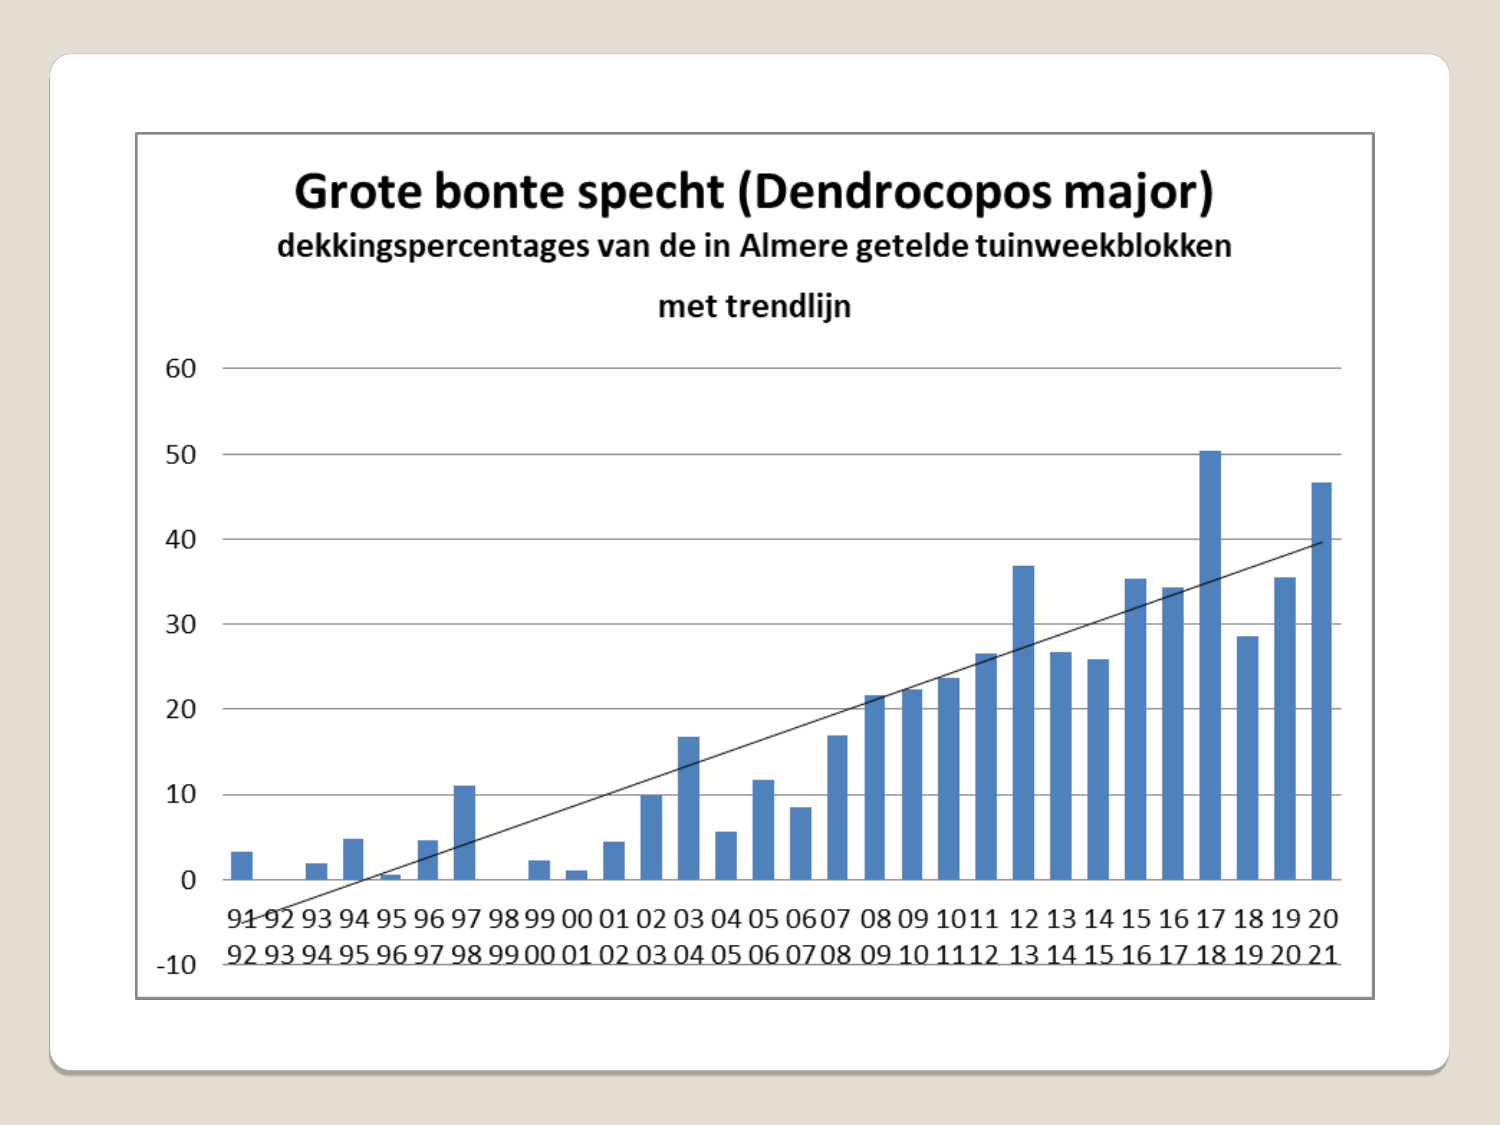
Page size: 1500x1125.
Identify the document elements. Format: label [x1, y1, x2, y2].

picture [135, 132, 1375, 1000]
